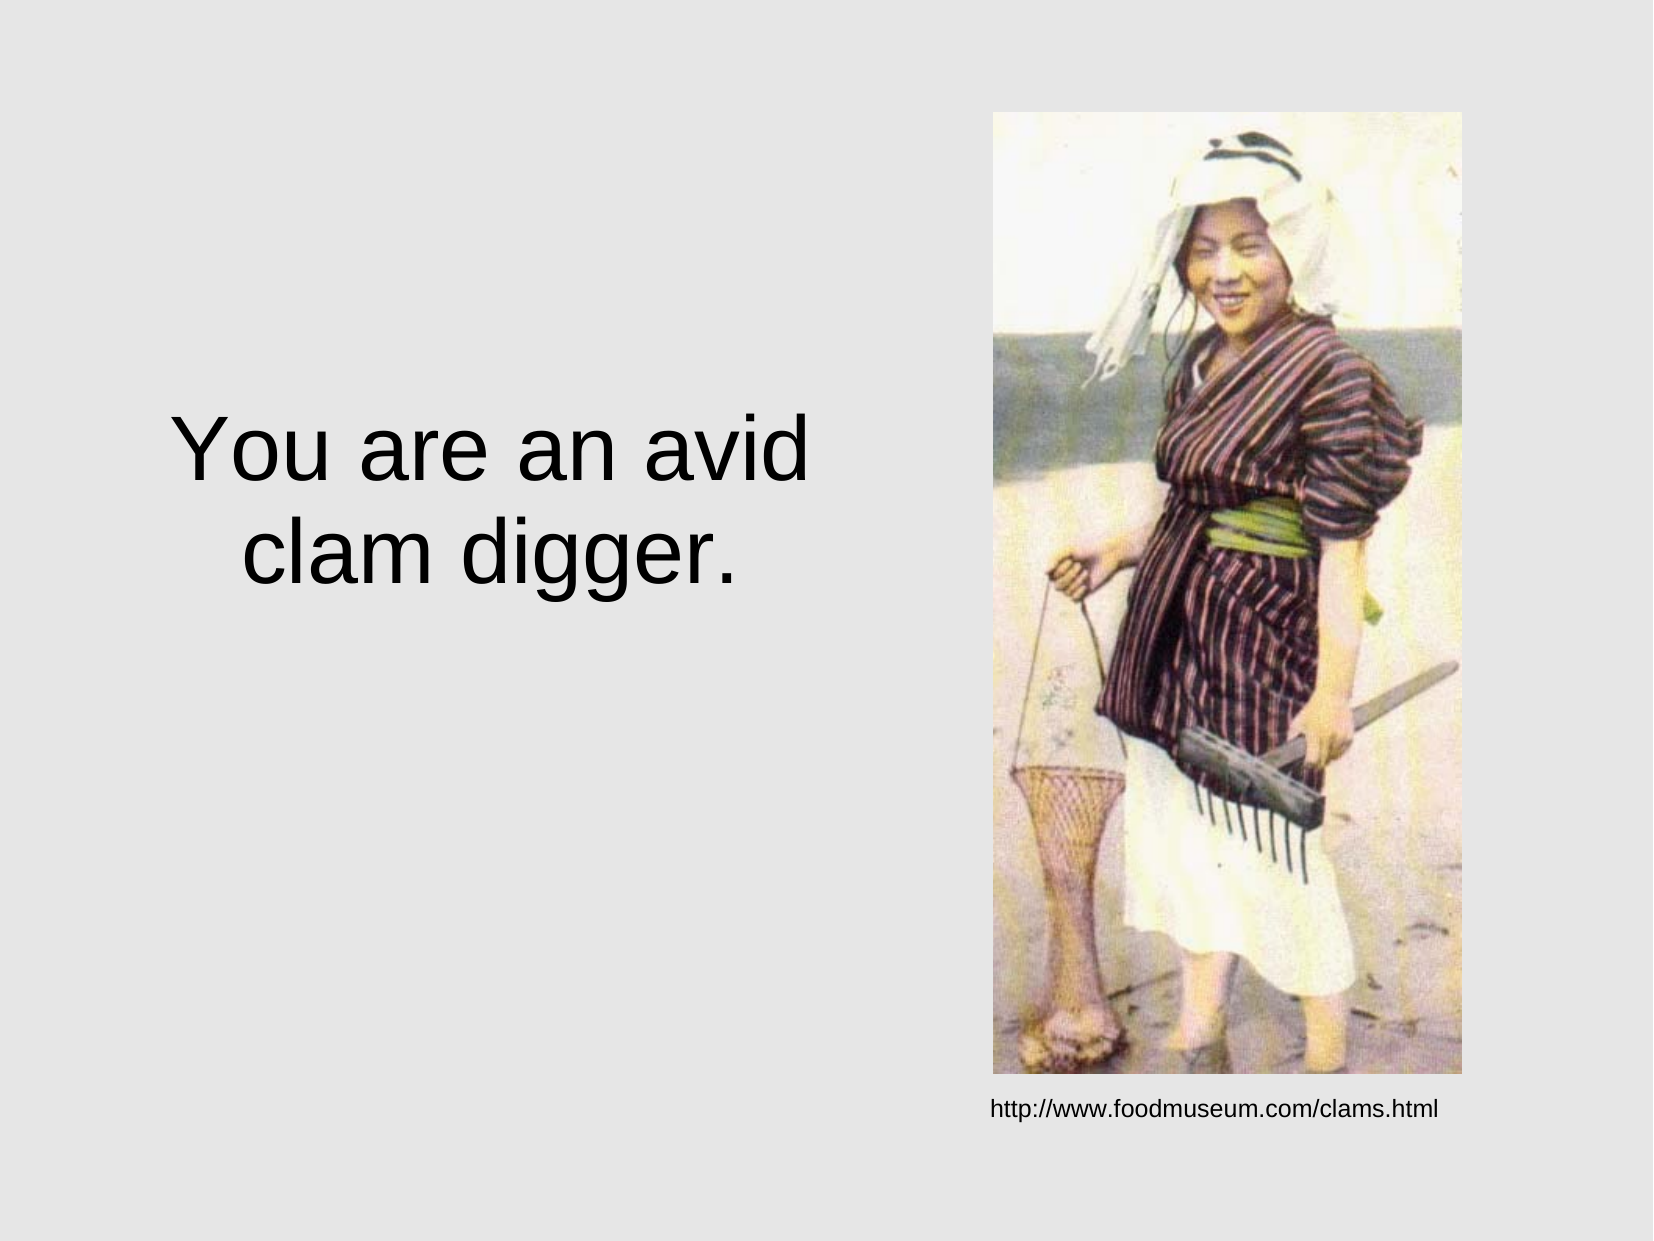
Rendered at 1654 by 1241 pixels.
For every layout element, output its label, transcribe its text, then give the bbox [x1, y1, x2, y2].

picture [993, 112, 1462, 1074]
title You are an avid clam digger. [82, 300, 900, 701]
text_box http://www.foodmuseum.com/clams.html [975, 1087, 1538, 1131]
